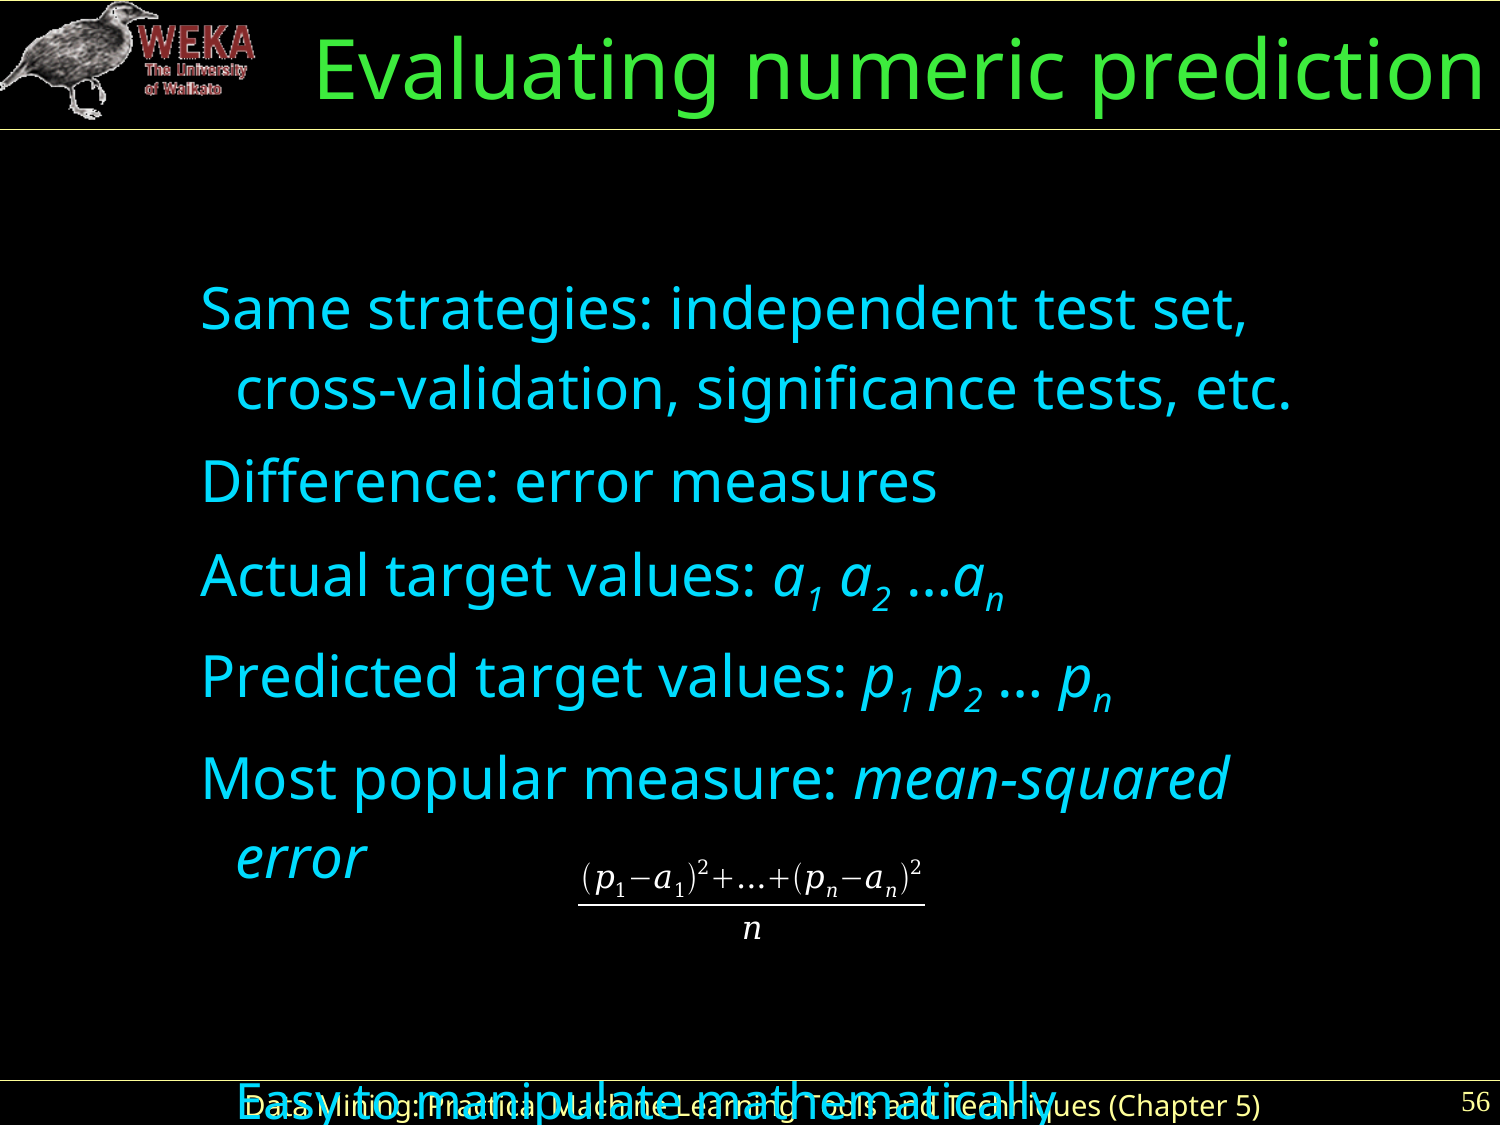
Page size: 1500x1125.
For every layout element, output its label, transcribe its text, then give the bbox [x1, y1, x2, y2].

title Evaluating numeric prediction [297, 0, 1500, 148]
text_box Same strategies: independent test set, cross-validation, significance tests, etc. Difference: error measures Actual target values: a1 a2 …an Predicted target values: p1 p2 … pn Most popular measure: mean-squared error Easy to manipulate mathematically [149, 260, 1388, 1021]
chart [571, 856, 933, 947]
picture [0, 1, 266, 129]
